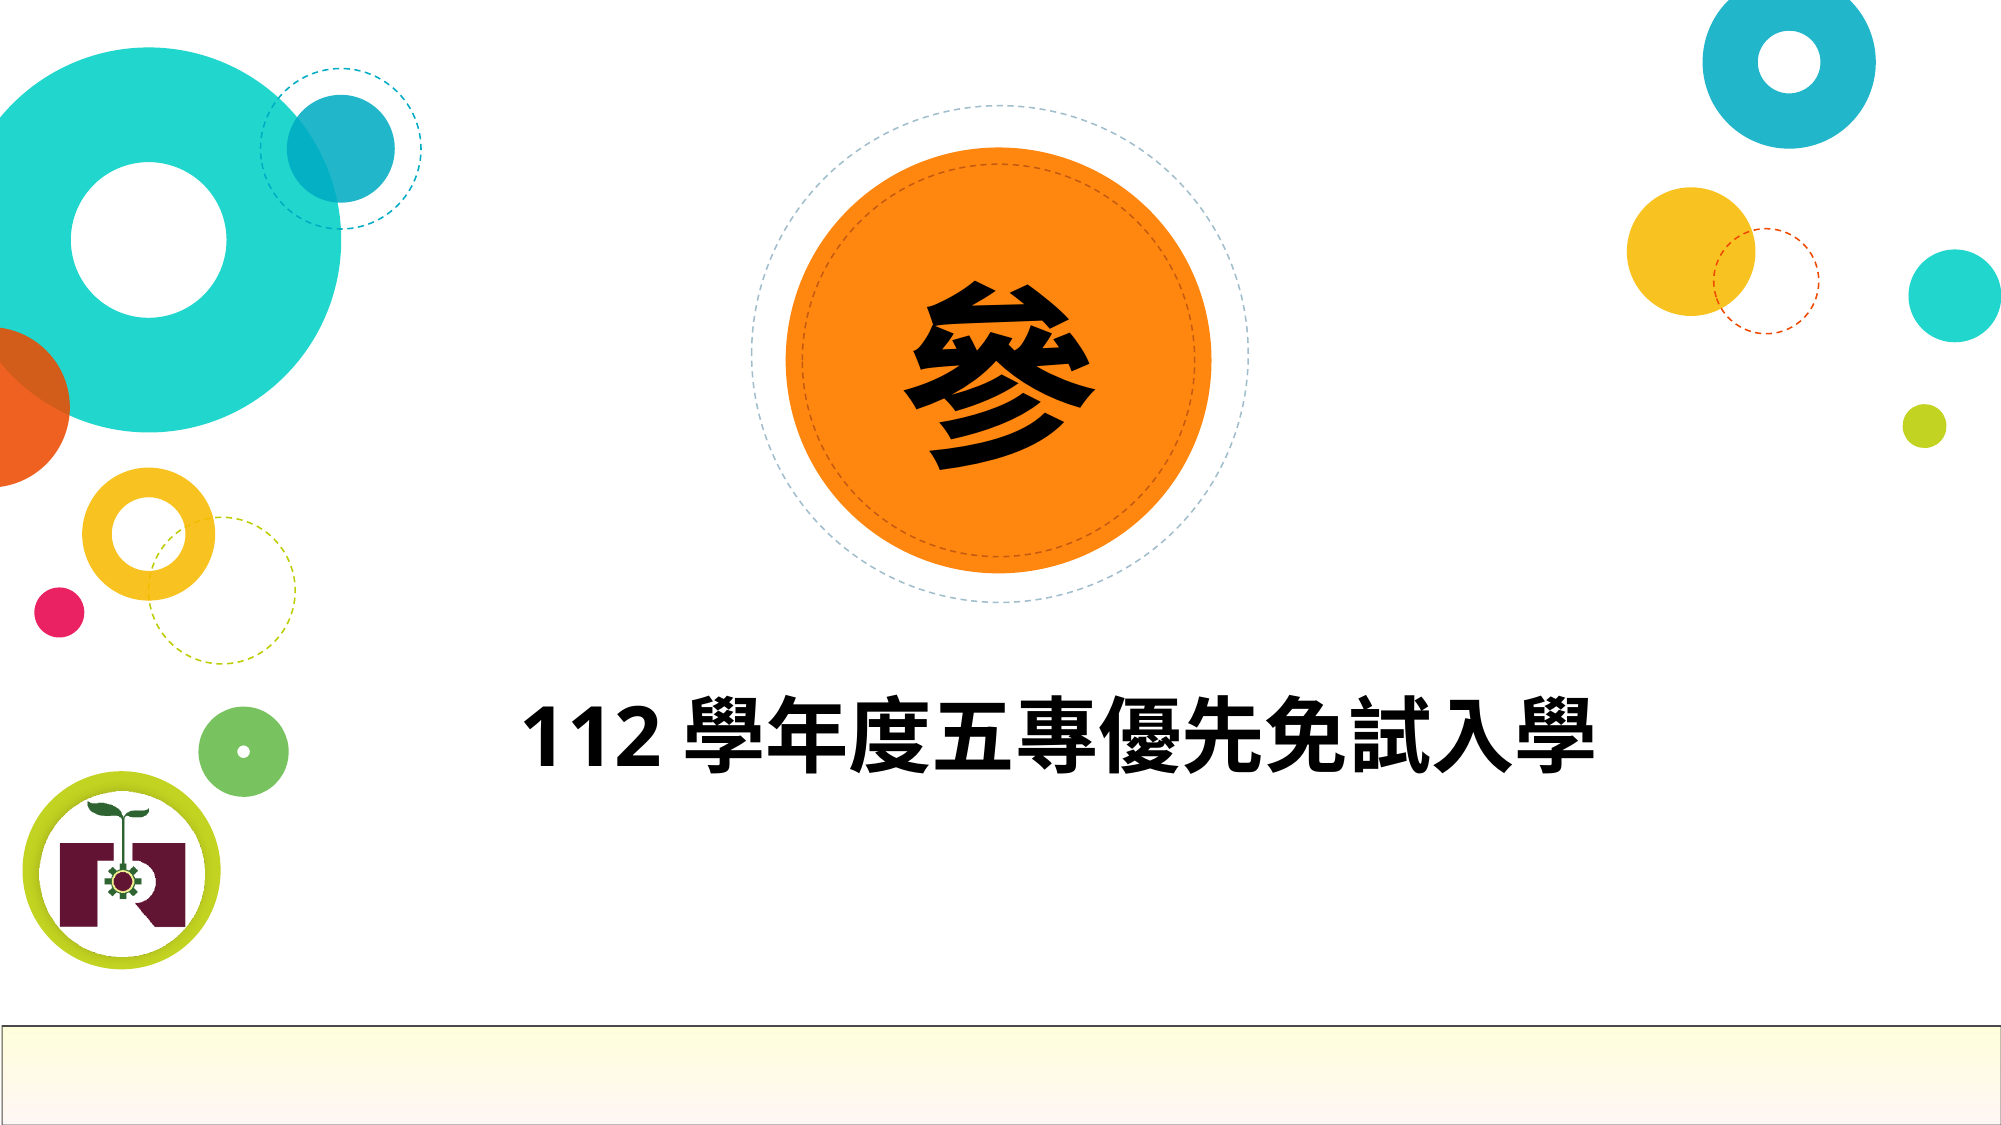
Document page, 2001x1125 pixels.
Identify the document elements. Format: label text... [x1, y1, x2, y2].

text_box 112學年度五專優先免試入學 [496, 683, 1622, 798]
text_box [845, 508, 1153, 574]
text_box 參 [754, 180, 1243, 508]
text_box [885, 147, 1112, 180]
picture [39, 791, 205, 957]
